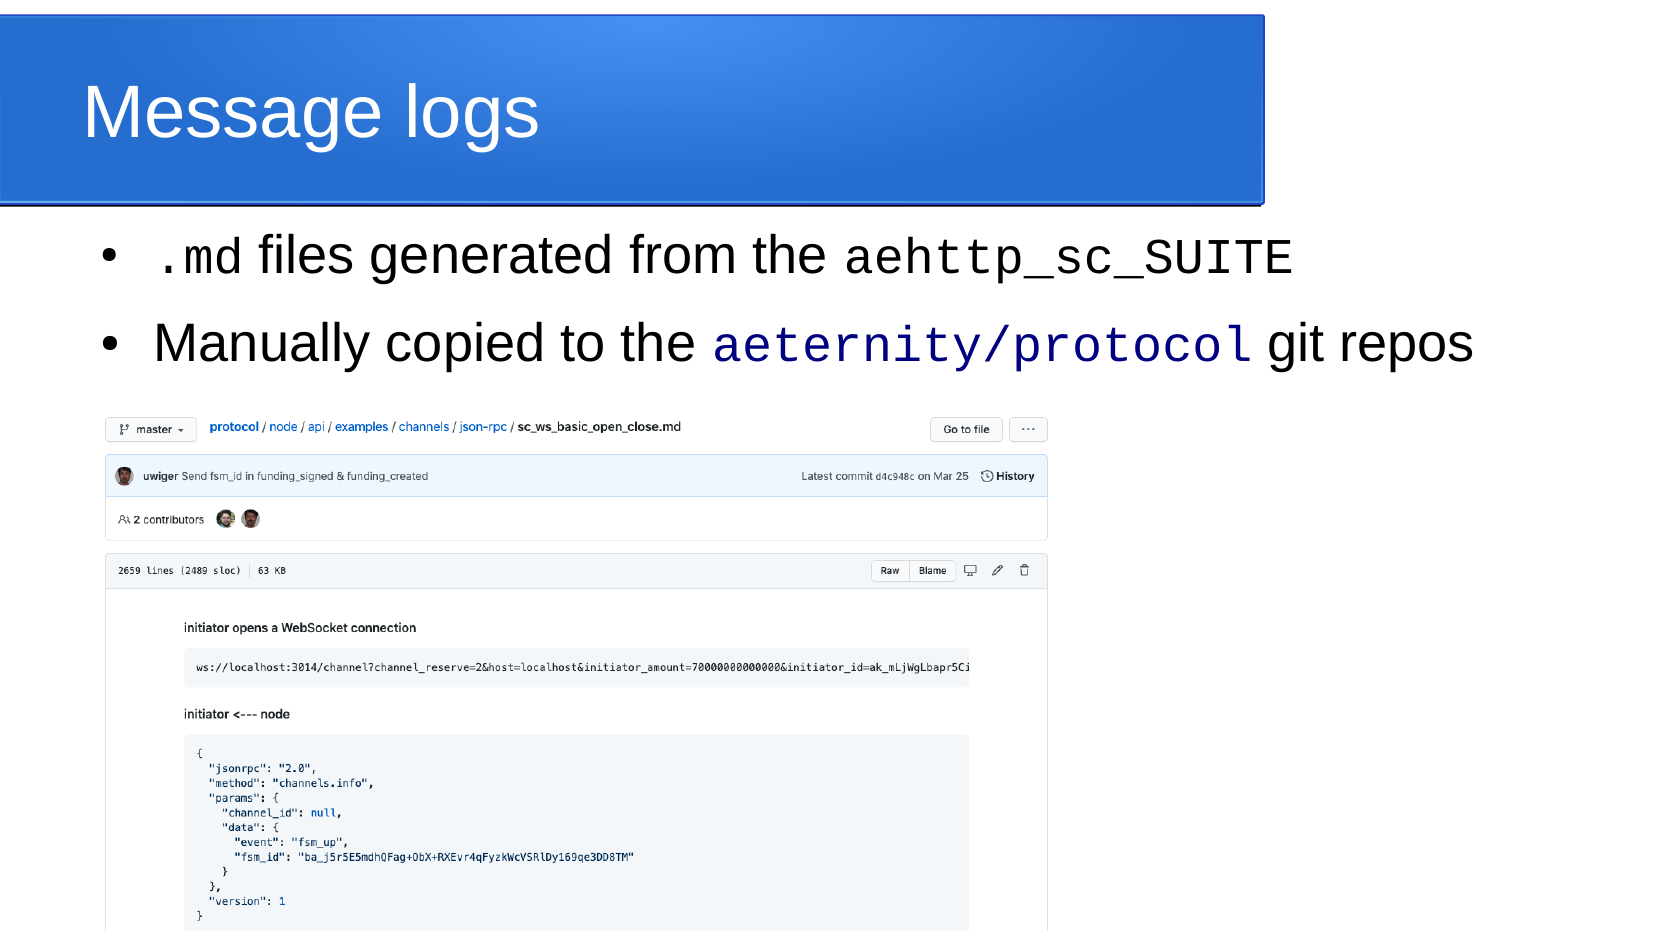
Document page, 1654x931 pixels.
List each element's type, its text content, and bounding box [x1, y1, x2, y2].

list .md files generated from the aehttp_sc_SUITE Manually copied to the aeternity/protocol git repos [82, 224, 1571, 764]
title Message logs [82, 35, 1235, 189]
picture [96, 405, 1052, 931]
